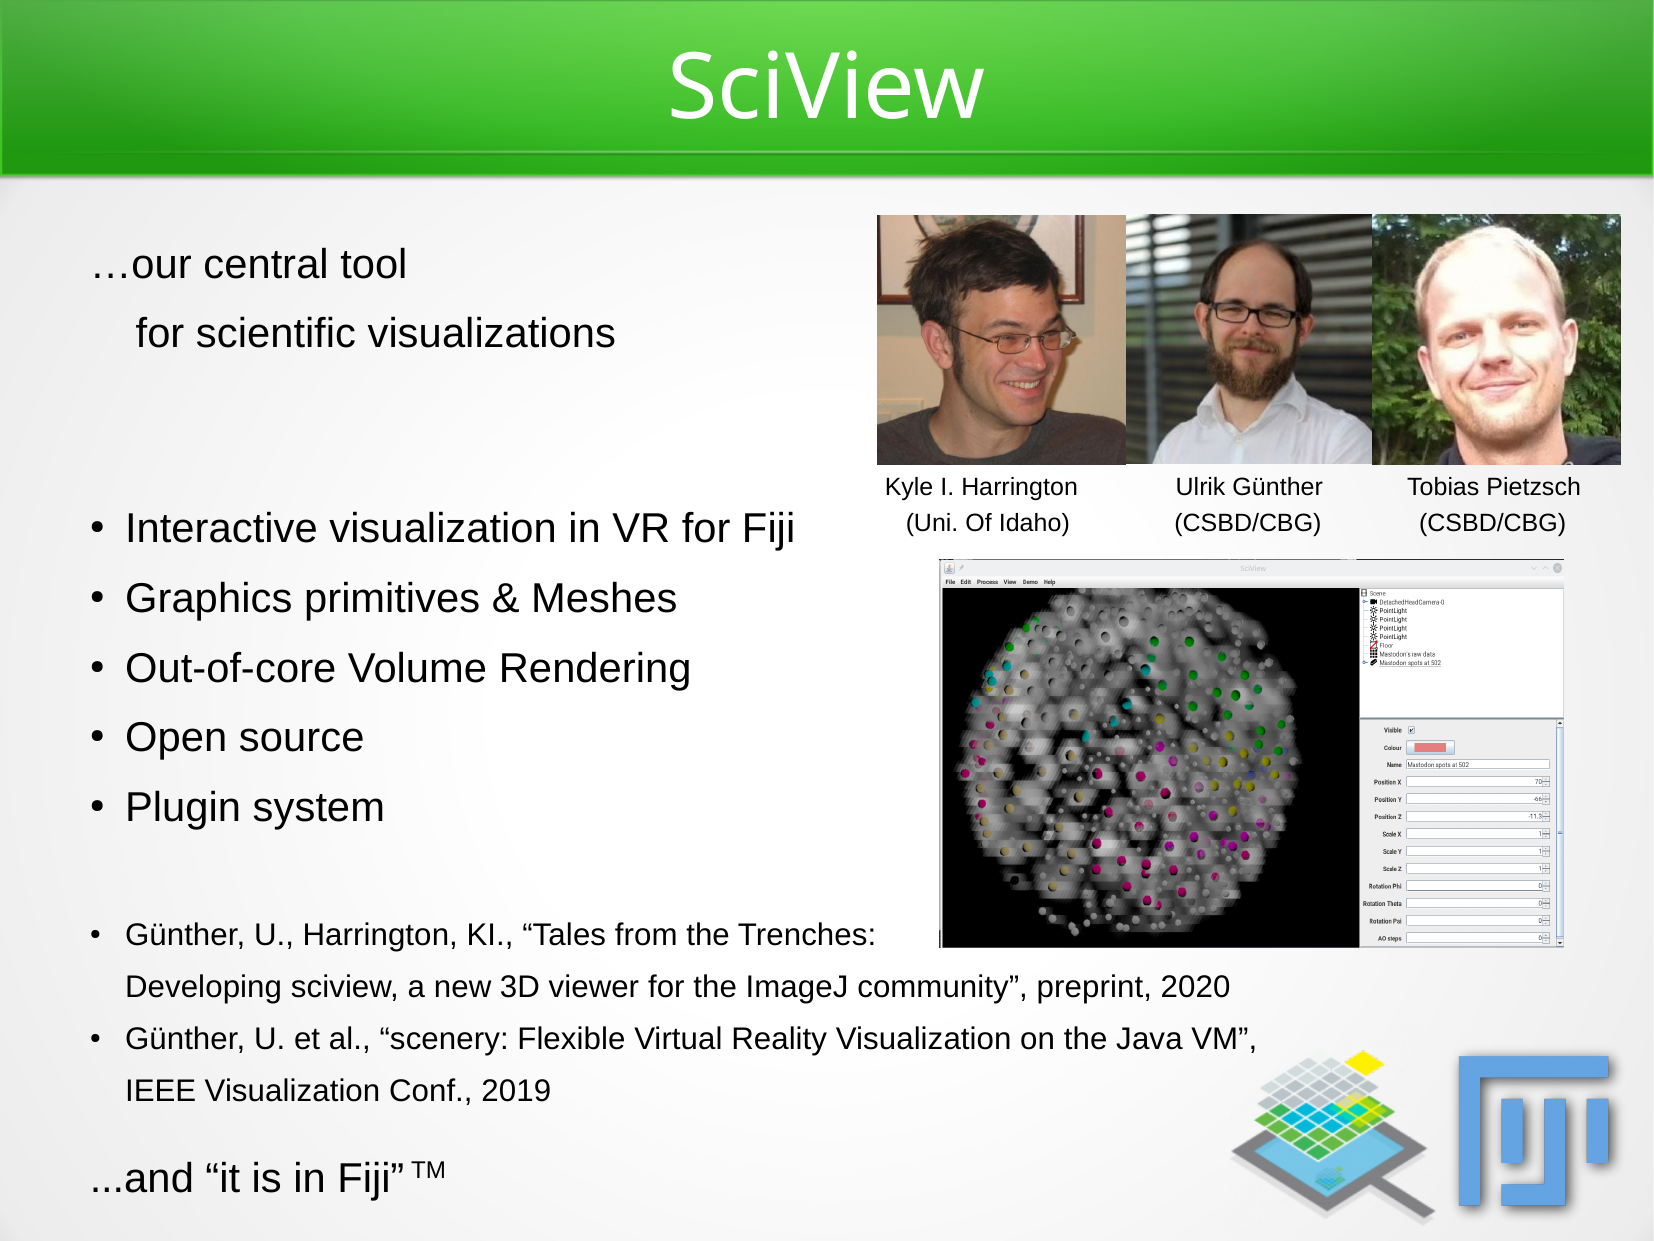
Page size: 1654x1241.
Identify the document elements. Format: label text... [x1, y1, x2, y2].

title SciView [82, 11, 1571, 154]
text_box ...and “it is in Fiji” TM [75, 1104, 1576, 1209]
text_box …our central tool for scientific visualizations Interactive visualization in VR for Fiji Graphics primitives & Meshes Out-of-core Volume Rendering Open source Plugin system Günther, U., Harrington, KI., “Tales from the Trenches: Developing sciview, a new 3D viewer for the ImageJ community”, preprint, 2020 Günther, U. et al., “scenery: Flexible Virtual Reality Visualization on the Java VM”, IEEE Visualization Conf., 2019 [75, 210, 1576, 1104]
picture [0, 0, 1654, 1241]
text_box Kyle I. Harrington Ulrik Günther Tobias Pietzsch (Uni. Of Idaho) (CSBD/CBG) (CSBD/CBG) [870, 457, 1621, 557]
